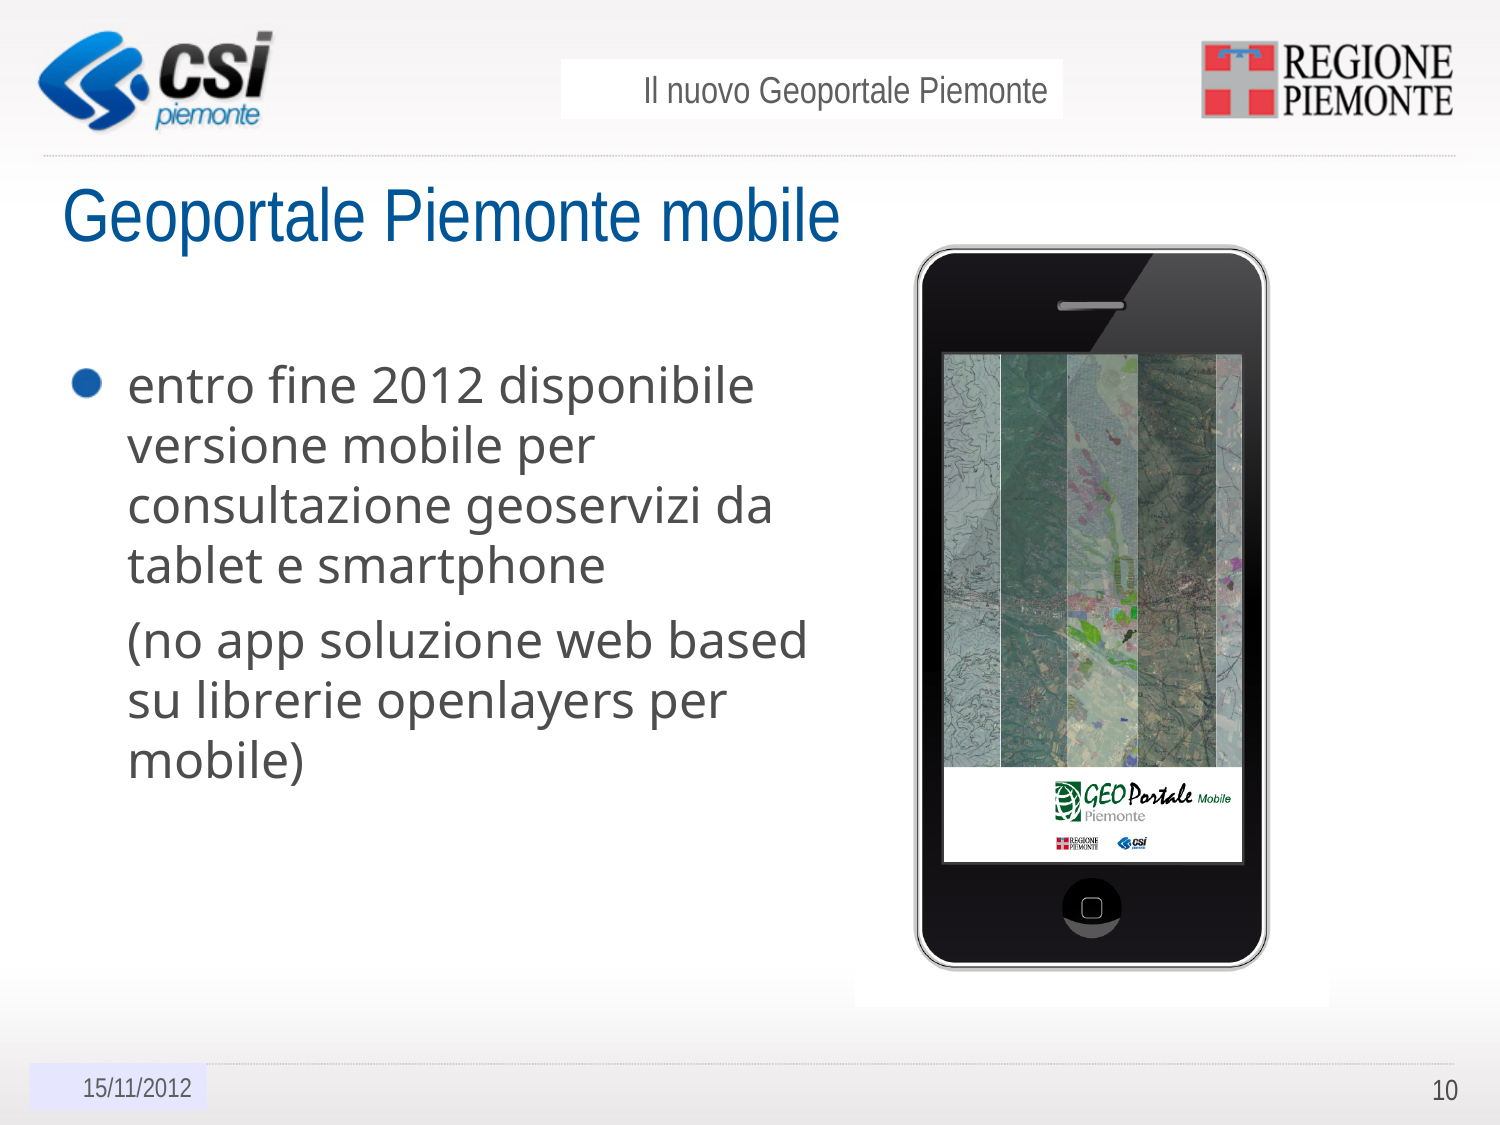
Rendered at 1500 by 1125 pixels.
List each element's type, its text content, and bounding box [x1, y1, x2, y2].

text_box 15/11/2012 [29, 1063, 207, 1111]
picture [0, 0, 1500, 1125]
text_box Il nuovo Geoportale Piemonte [561, 59, 1063, 119]
title Geoportale Piemonte mobile [47, 158, 1447, 370]
list entro fine 2012 disponibile versione mobile per consultazione geoservizi da tablet e smartphone (no app soluzione web based su librerie openlayers per mobile) [56, 346, 831, 1050]
